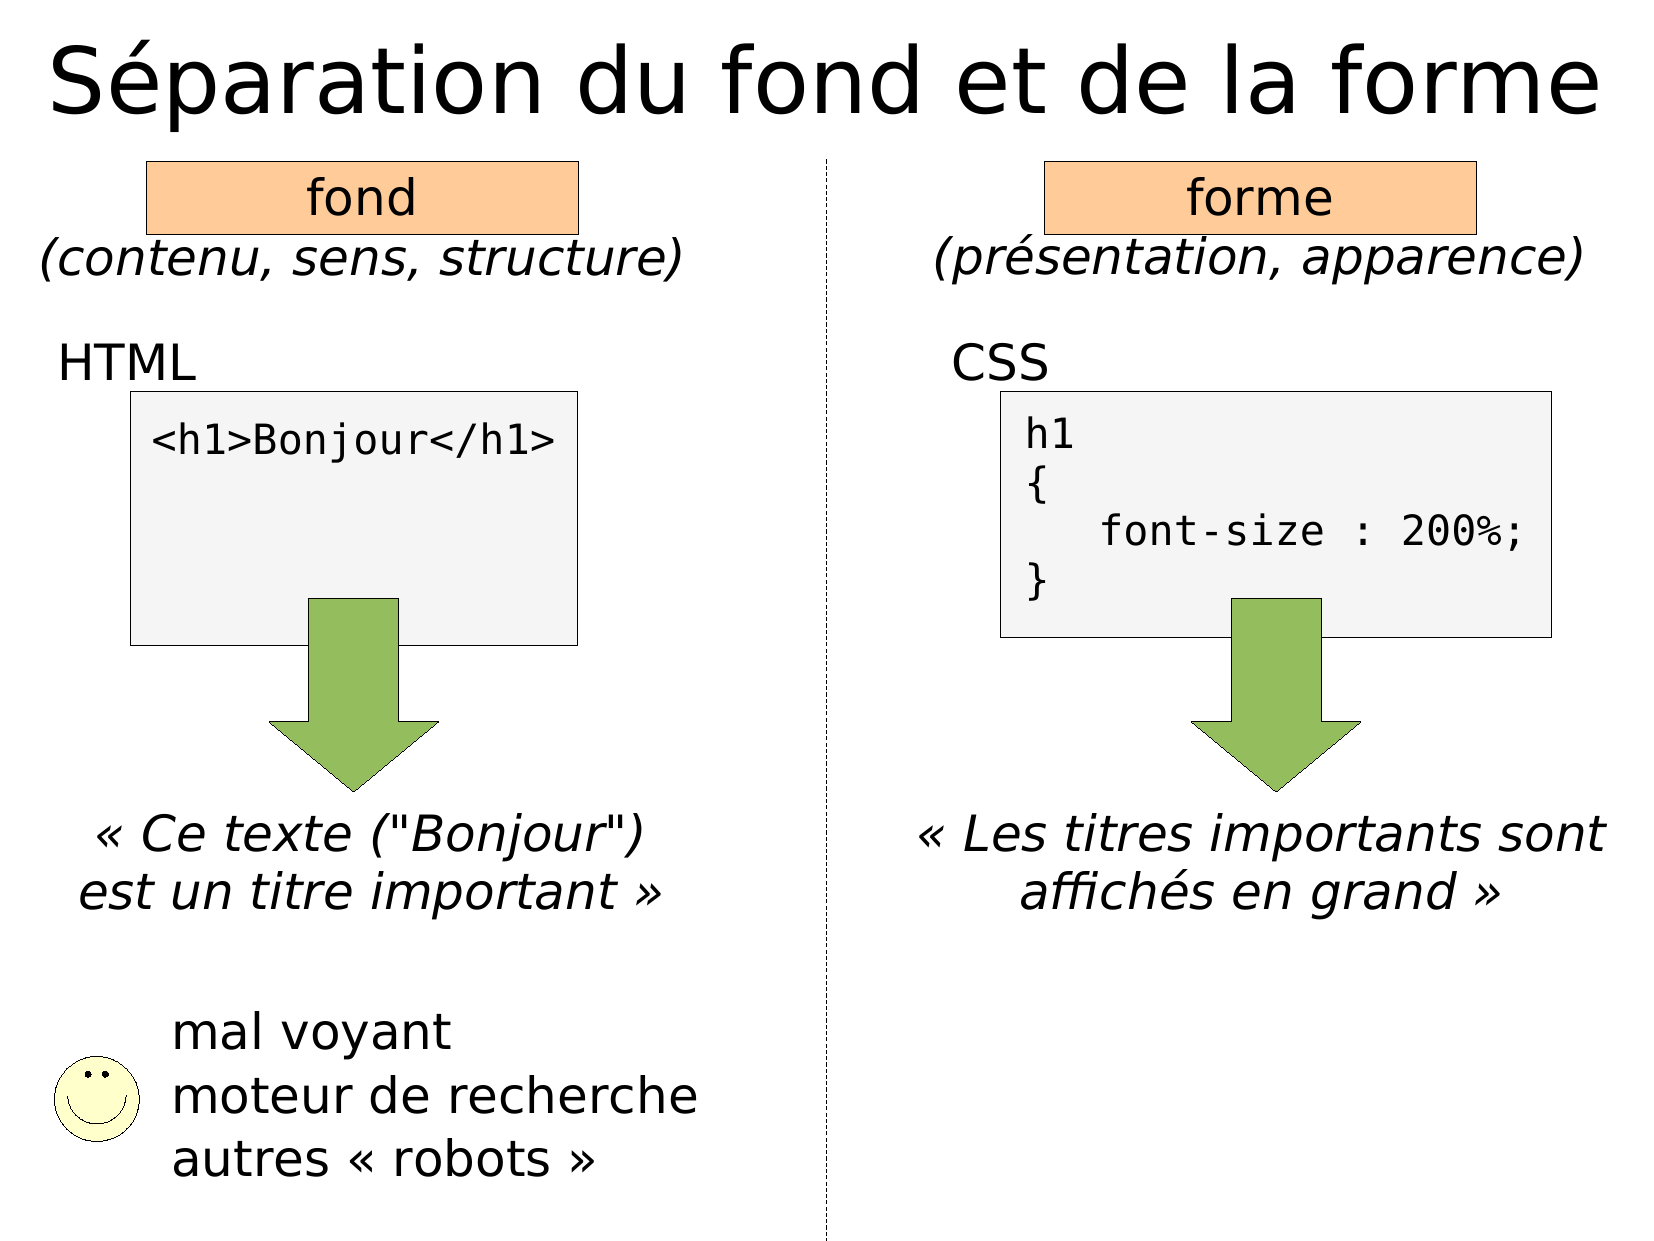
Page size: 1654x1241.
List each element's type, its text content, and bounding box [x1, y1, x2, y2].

text_box fond [306, 169, 408, 228]
title Séparation du fond et de la forme [0, 17, 1654, 143]
text_box [146, 161, 579, 228]
text_box (présentation, apparence) [913, 228, 1608, 287]
text_box [54, 1056, 140, 1142]
text_box (contenu, sens, structure) [15, 228, 710, 287]
text_box mal voyant [171, 1003, 424, 1062]
text_box forme [1186, 169, 1320, 228]
text_box « Ce texte ("Bonjour") est un titre important » [78, 804, 710, 922]
text_box <h1>Bonjour</h1> [151, 415, 556, 465]
text_box [130, 391, 578, 792]
text_box autres « robots » [171, 1129, 556, 1188]
text_box [1044, 161, 1477, 228]
text_box [1000, 391, 1552, 792]
text_box h1 { font-size : 200%; } [1024, 409, 1528, 604]
text_box HTML [56, 333, 329, 393]
text_box moteur de recherche [171, 1067, 647, 1126]
text_box [1320, 191, 1327, 199]
text_box « Les titres importants sont affichés en grand » [916, 804, 1654, 922]
text_box CSS [951, 333, 1223, 393]
